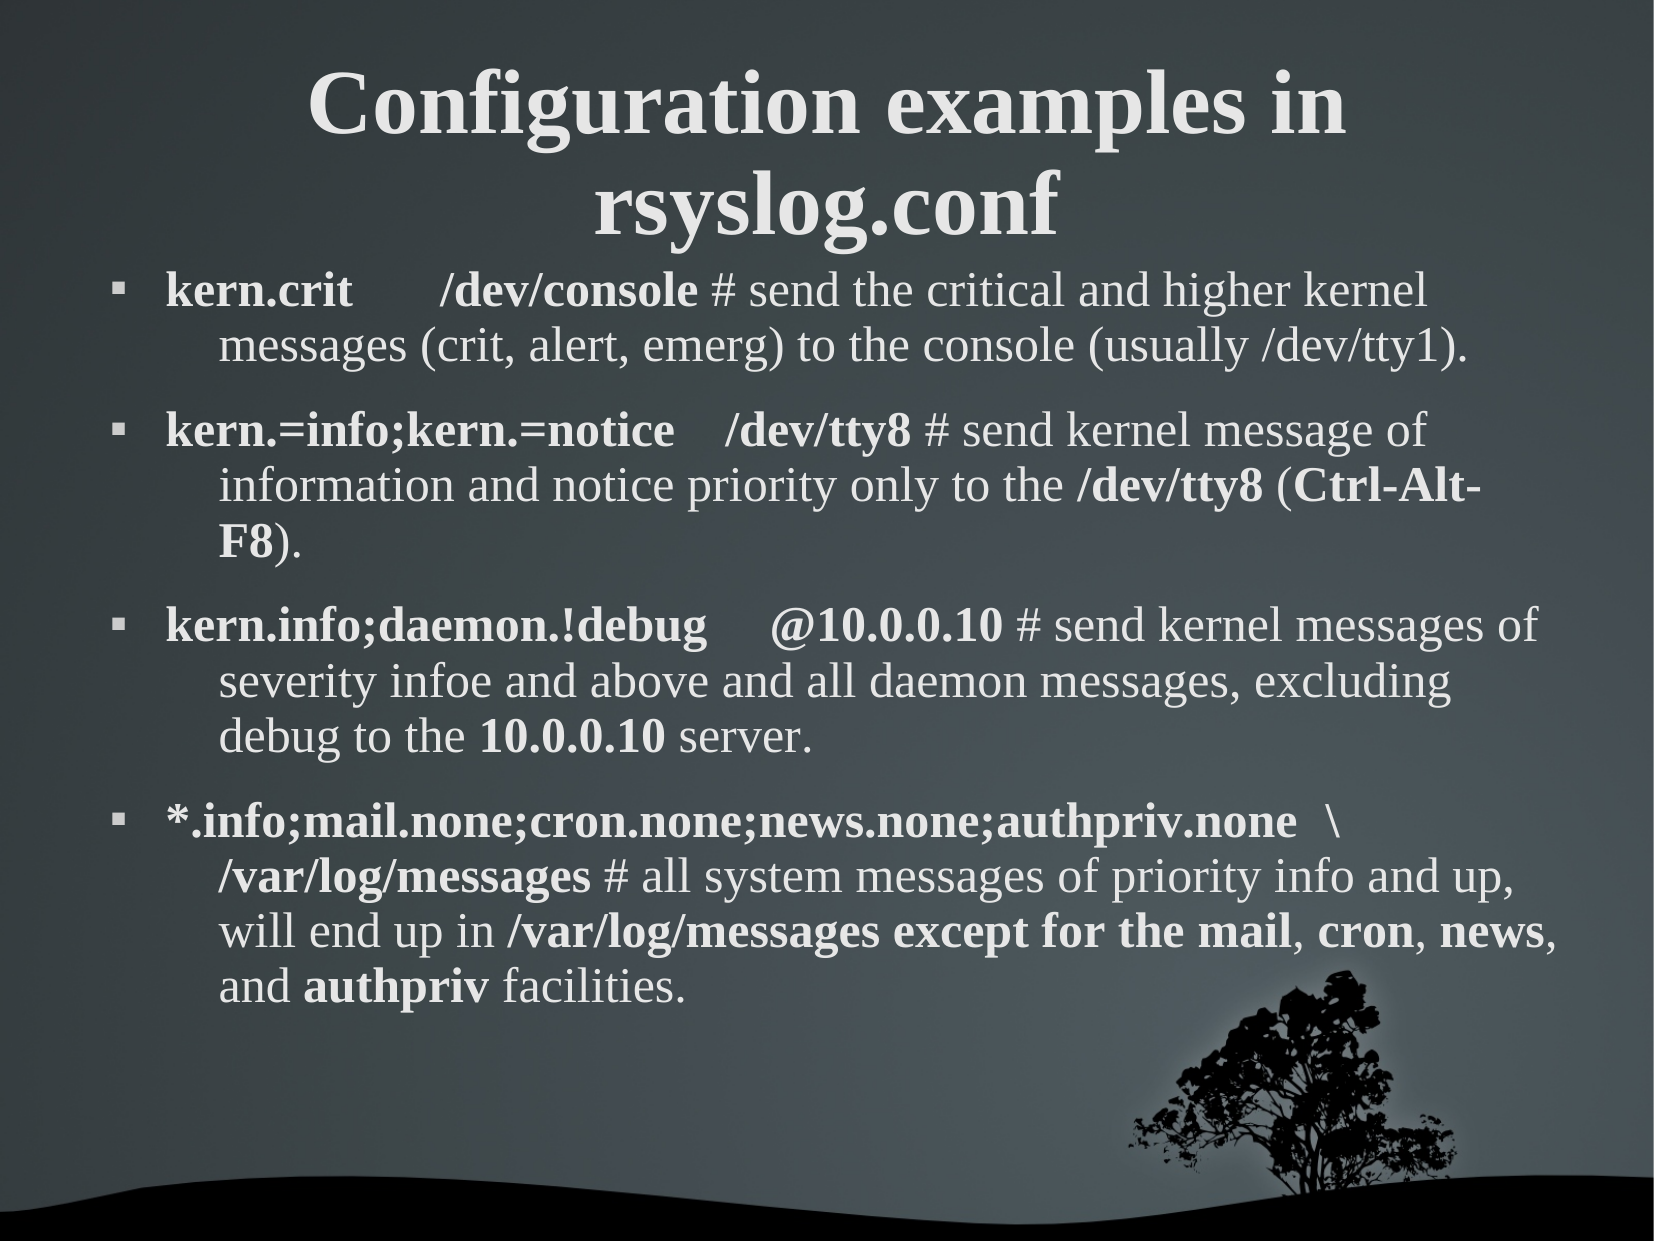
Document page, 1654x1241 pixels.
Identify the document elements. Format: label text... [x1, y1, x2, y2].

picture [0, 0, 1654, 1241]
list kern.crit /dev/console # send the critical and higher kernel messages (crit, alert, emerg) to the console (usually /dev/tty1). kern.=info;kern.=notice /dev/tty8 # send kernel message of information and notice priority only to the /dev/tty8 (Ctrl-Alt-F8). kern.info;daemon.!debug @10.0.0.10 # send kernel messages of severity infoe and above and all daemon messages, excluding debug to the 10.0.0.10 server. *.info;mail.none;cron.none;news.none;authpriv.none \ /var/log/messages # all system messages of priority info and up, will end up in /var/log/messages except for the mail, cron, news, and authpriv facilities. [76, 262, 1565, 1241]
title Configuration examples in rsyslog.conf [82, 33, 1571, 273]
